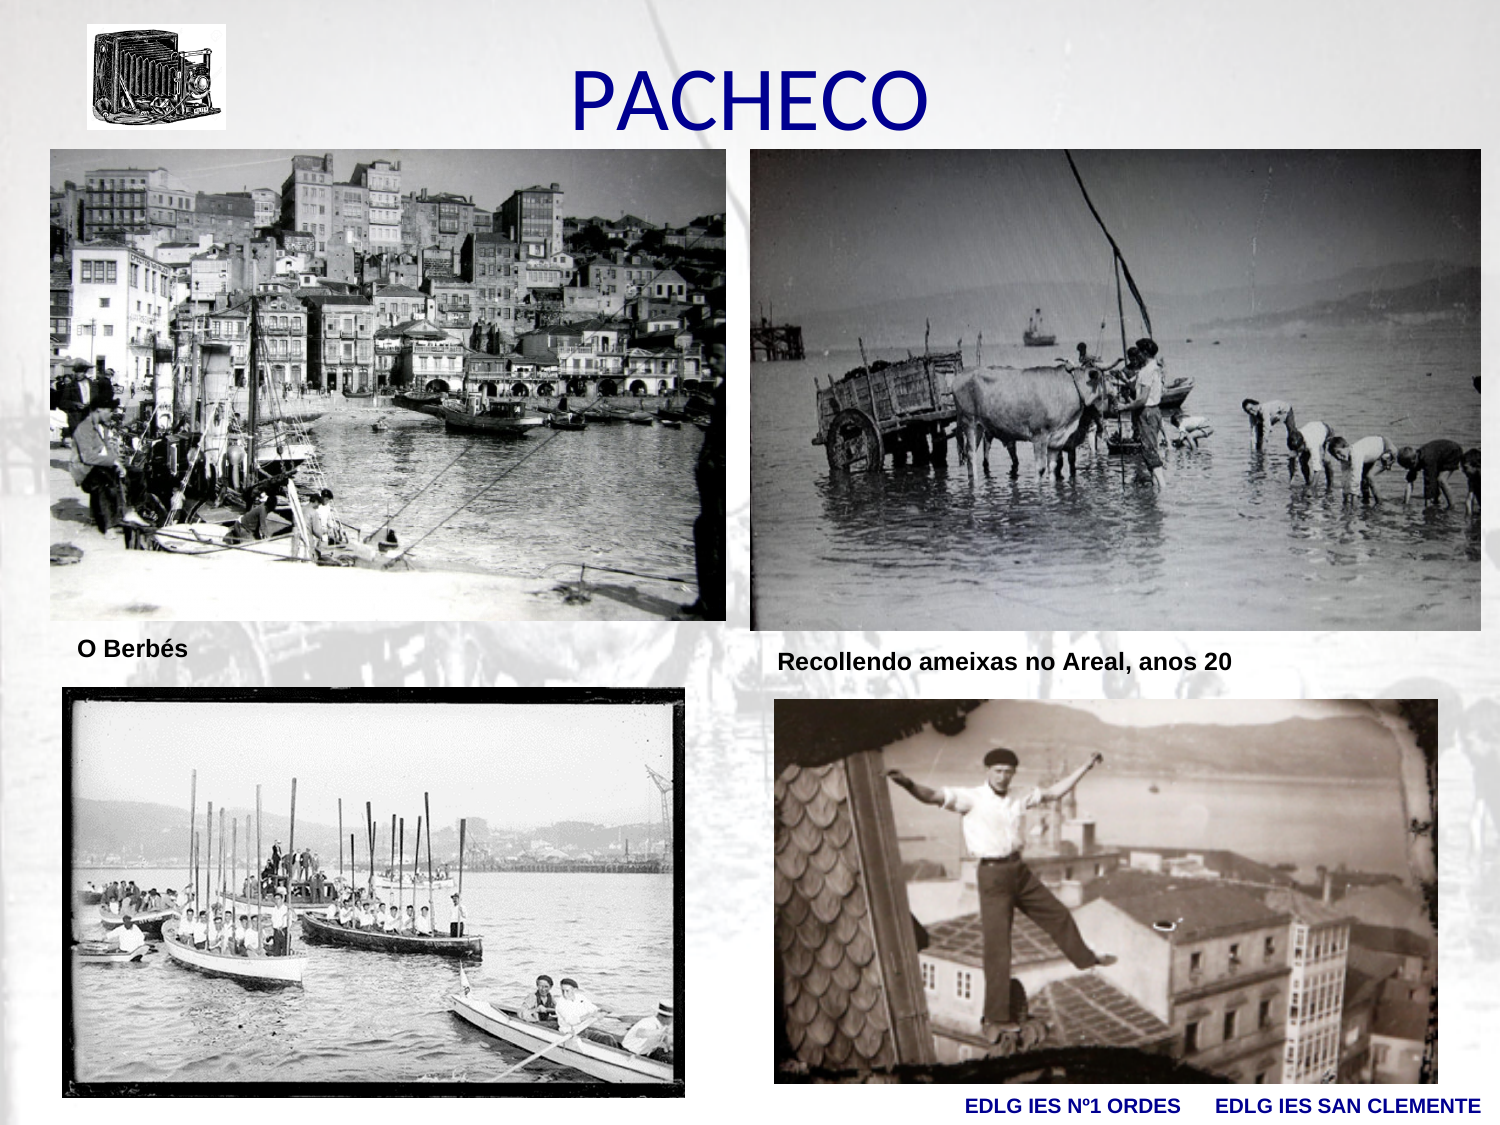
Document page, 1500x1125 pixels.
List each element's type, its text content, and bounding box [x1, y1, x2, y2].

title PACHECO [75, 0, 1426, 188]
text_box Recollendo ameixas no Areal, anos 20 [762, 637, 1463, 683]
text_box EDLG IES Nº1 ORDES EDLG IES SAN CLEMENTE [949, 1084, 1500, 1125]
picture [87, 24, 226, 130]
text_box O Berbés [62, 624, 475, 671]
picture [0, 0, 1500, 1125]
